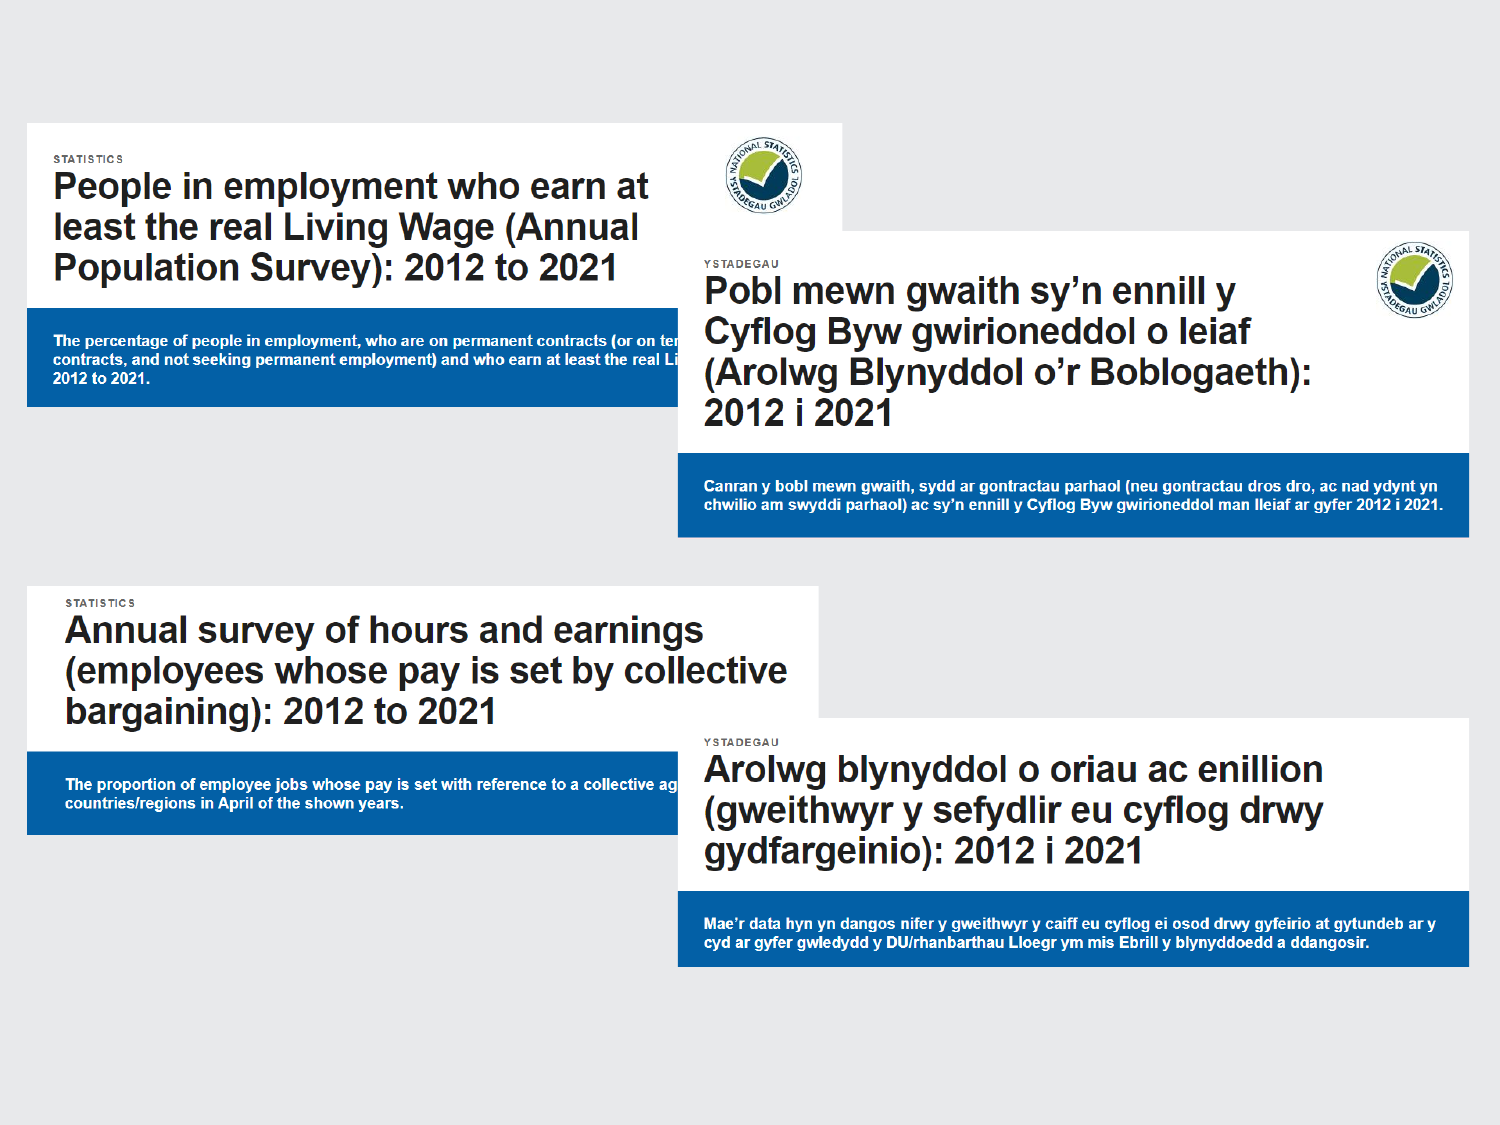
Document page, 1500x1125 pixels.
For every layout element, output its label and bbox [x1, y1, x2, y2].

picture [27, 123, 1470, 539]
picture [27, 586, 1470, 967]
